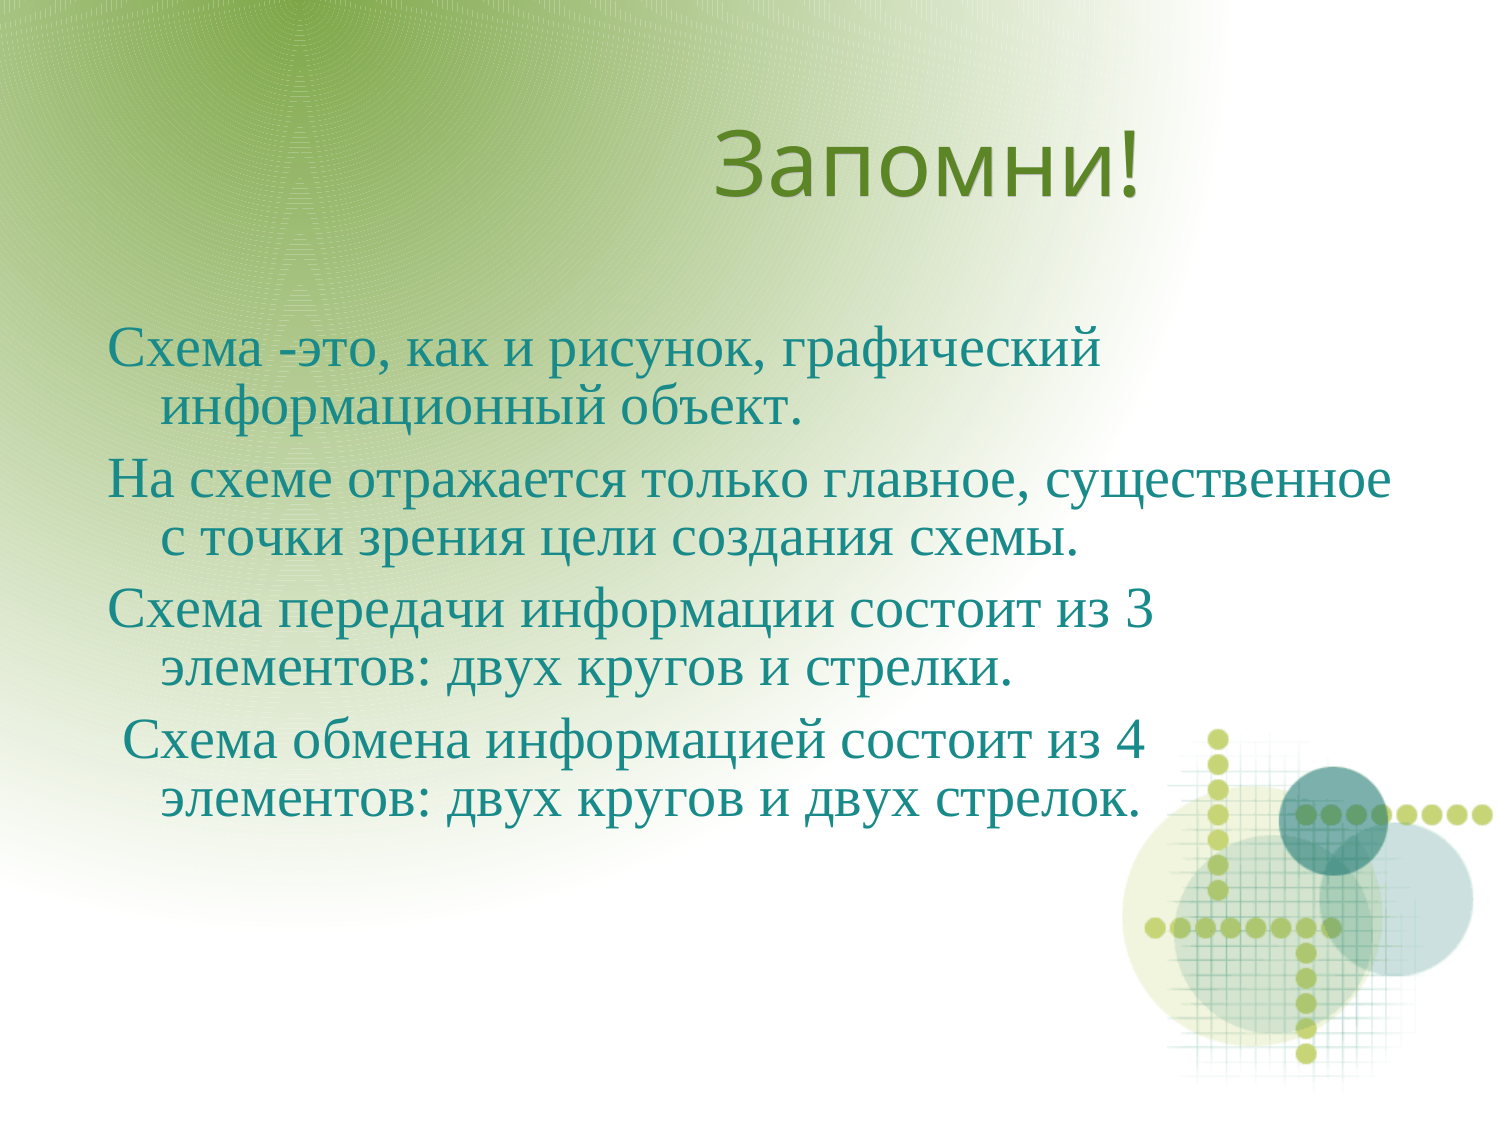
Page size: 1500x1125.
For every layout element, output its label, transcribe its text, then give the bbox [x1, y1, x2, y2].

picture [1110, 718, 1500, 1098]
list Схема -это, как и рисунок, графический информационный объект. На схеме отражается только главное, существенное с точки зрения цели создания схемы. Схема передачи информации состоит из 3 элементов: двух кругов и стрелки. Схема обмена информацией состоит из 4 элементов: двух кругов и двух стрелок. [75, 312, 1426, 988]
title Запомни! [75, 47, 1426, 276]
